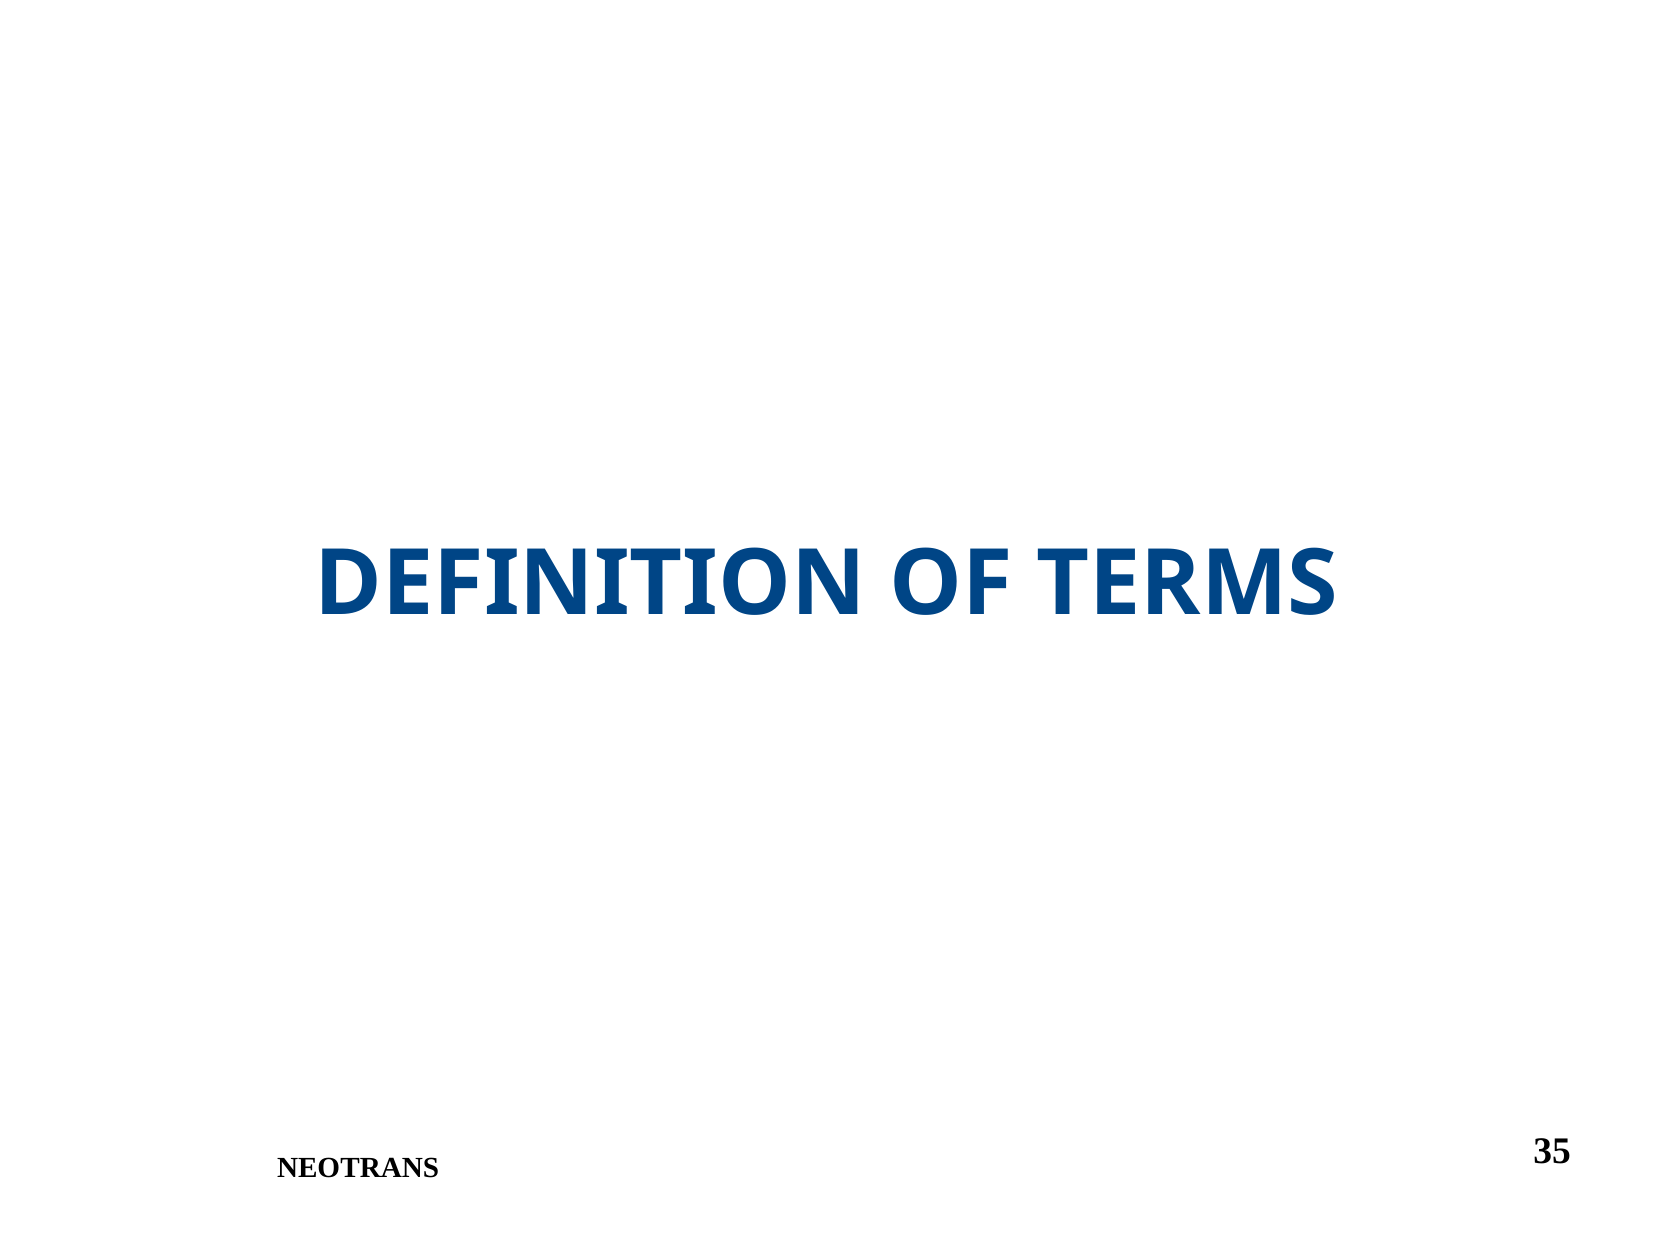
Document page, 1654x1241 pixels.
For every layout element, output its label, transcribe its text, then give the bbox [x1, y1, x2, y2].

subtitle DEFINITION OF TERMS [82, 49, 1571, 1109]
